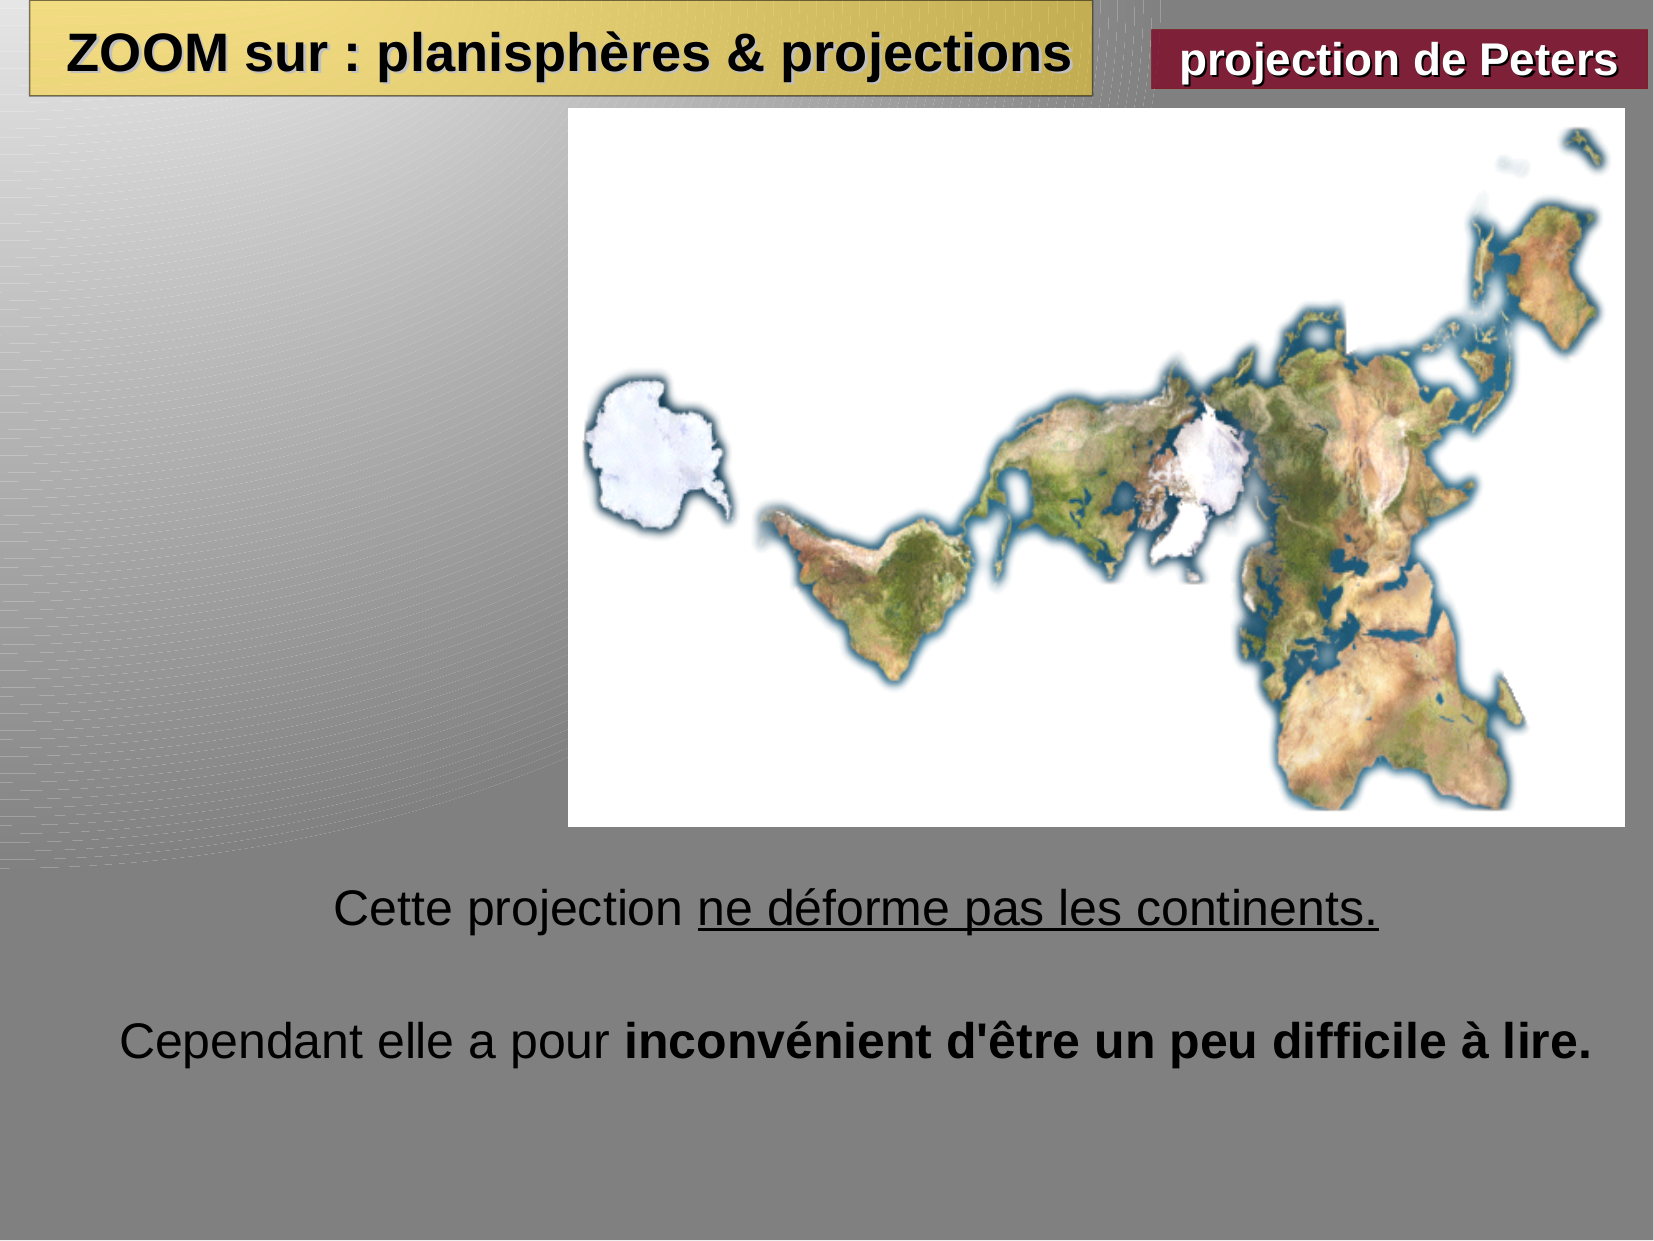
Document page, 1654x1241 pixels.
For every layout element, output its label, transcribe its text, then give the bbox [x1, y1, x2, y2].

text_box ZOOM sur : planisphères & projections [29, 0, 1093, 96]
picture [568, 108, 1625, 827]
text_box projection de Peters [1151, 29, 1648, 89]
text_box Cette projection ne déforme pas les continents. [177, 767, 1536, 915]
text_box Cependant elle a pour inconvénient d'être un peu difficile à lire. [88, 915, 1625, 1152]
